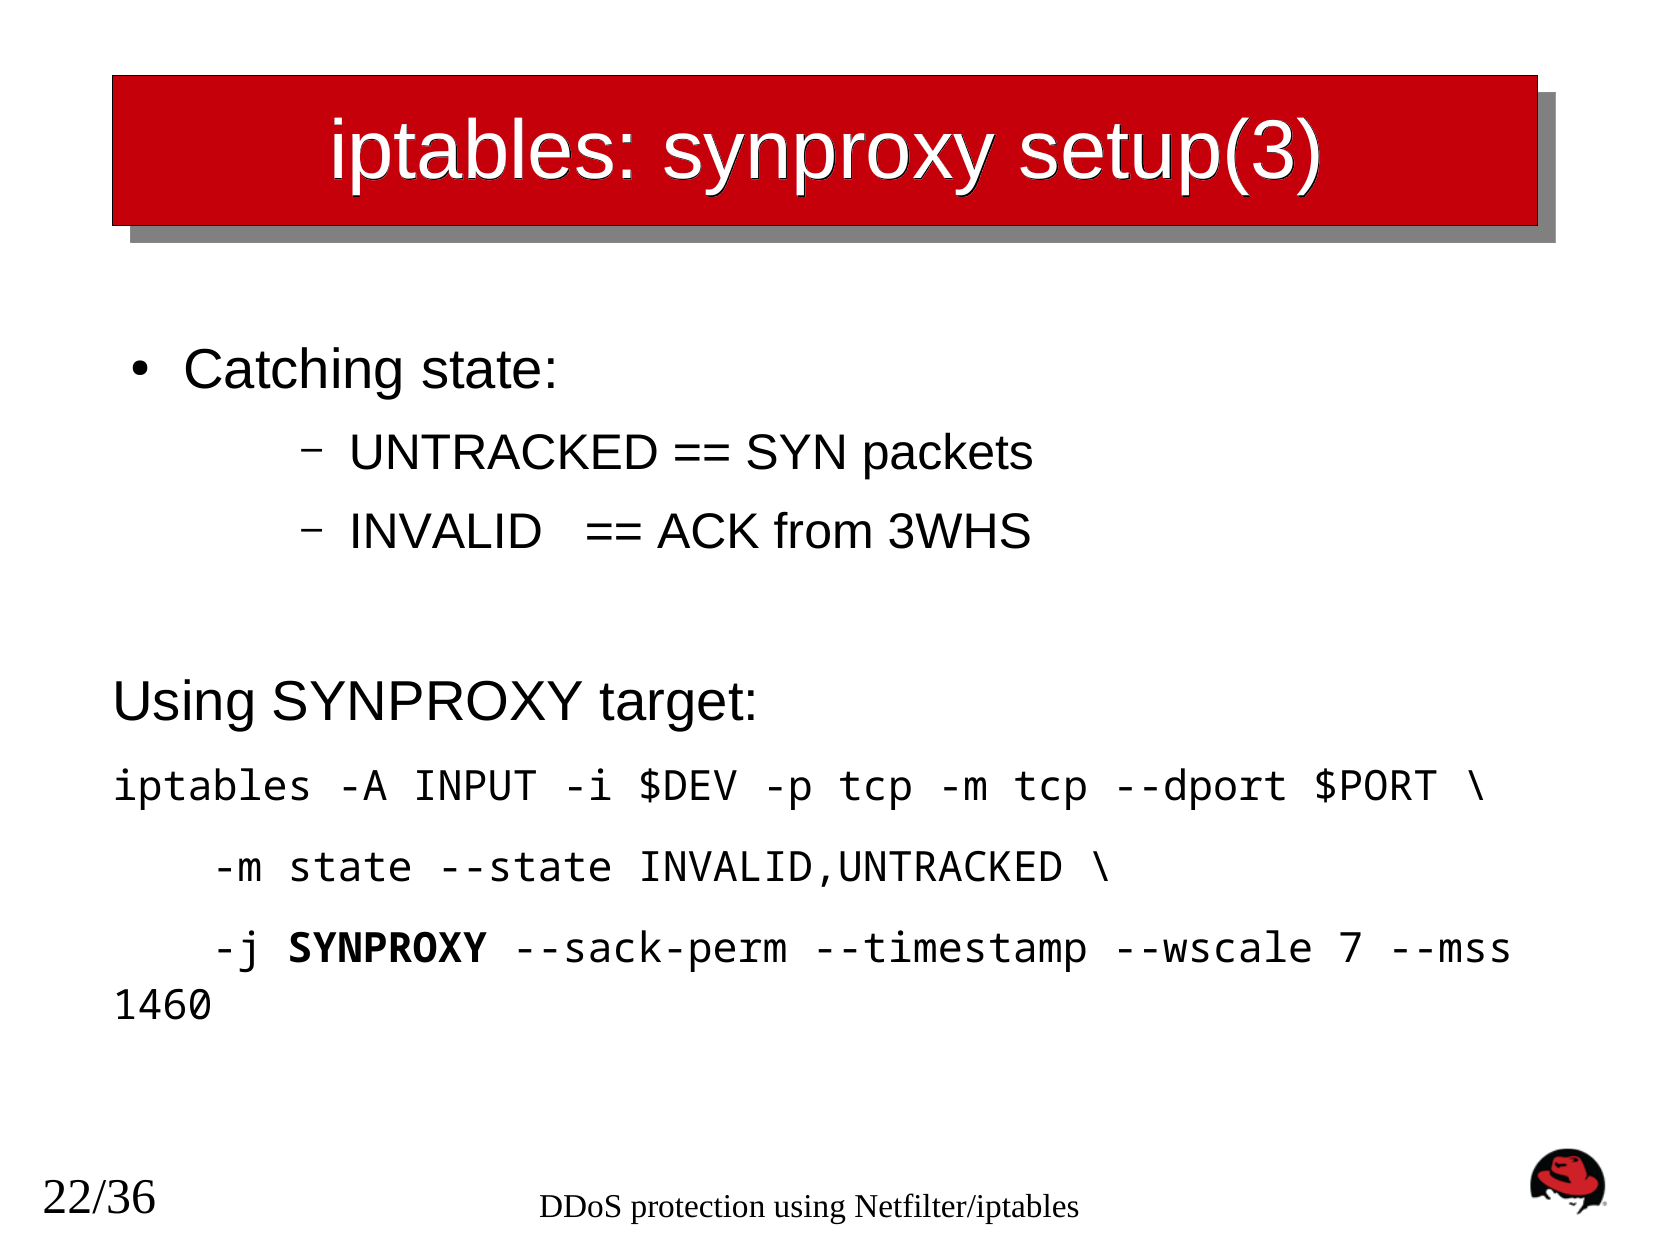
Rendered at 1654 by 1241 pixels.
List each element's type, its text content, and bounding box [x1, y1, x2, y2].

picture [1529, 1146, 1613, 1224]
list Catching state: UNTRACKED == SYN packets INVALID == ACK from 3WHS Using SYNPROXY target: iptables -A INPUT -i $DEV -p tcp -m tcp --dport $PORT \ -m state --state INVALID,UNTRACKED \ -j SYNPROXY --sack-perm --timestamp --wscale 7 --mss 1460 [112, 337, 1538, 1126]
title iptables: synproxy setup(3) [116, 75, 1538, 226]
